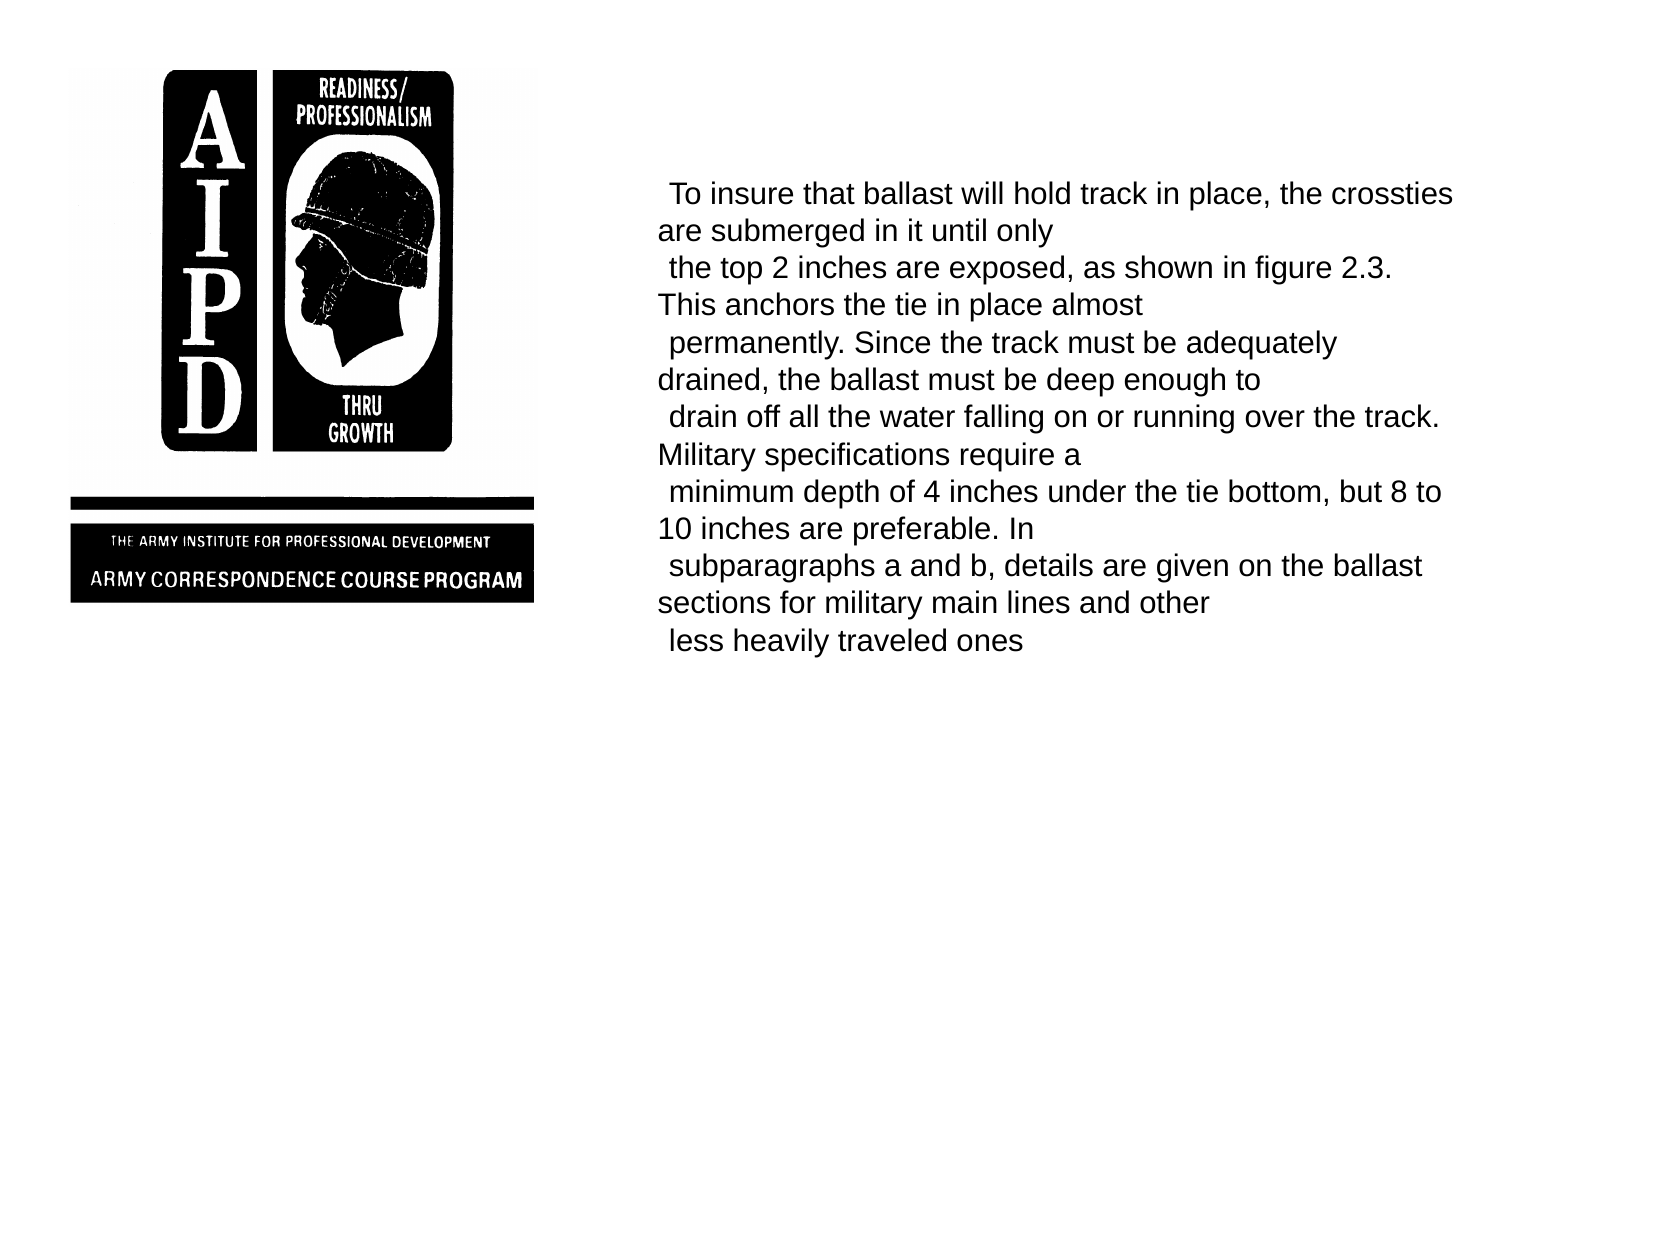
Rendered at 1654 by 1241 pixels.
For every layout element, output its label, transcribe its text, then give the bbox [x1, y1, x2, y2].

picture [68, 68, 538, 607]
text_box To insure that ballast will hold track in place, the crossties are submerged in it until only the top 2 inches are exposed, as shown in figure 2.3. This anchors the tie in place almost permanently. Since the track must be adequately drained, the ballast must be deep enough to drain off all the water falling on or running over the track. Military specifications require a minimum depth of 4 inches under the tie bottom, but 8 to 10 inches are preferable. In subparagraphs a and b, details are given on the ballast sections for military main lines and other less heavily traveled ones [642, 165, 1470, 666]
